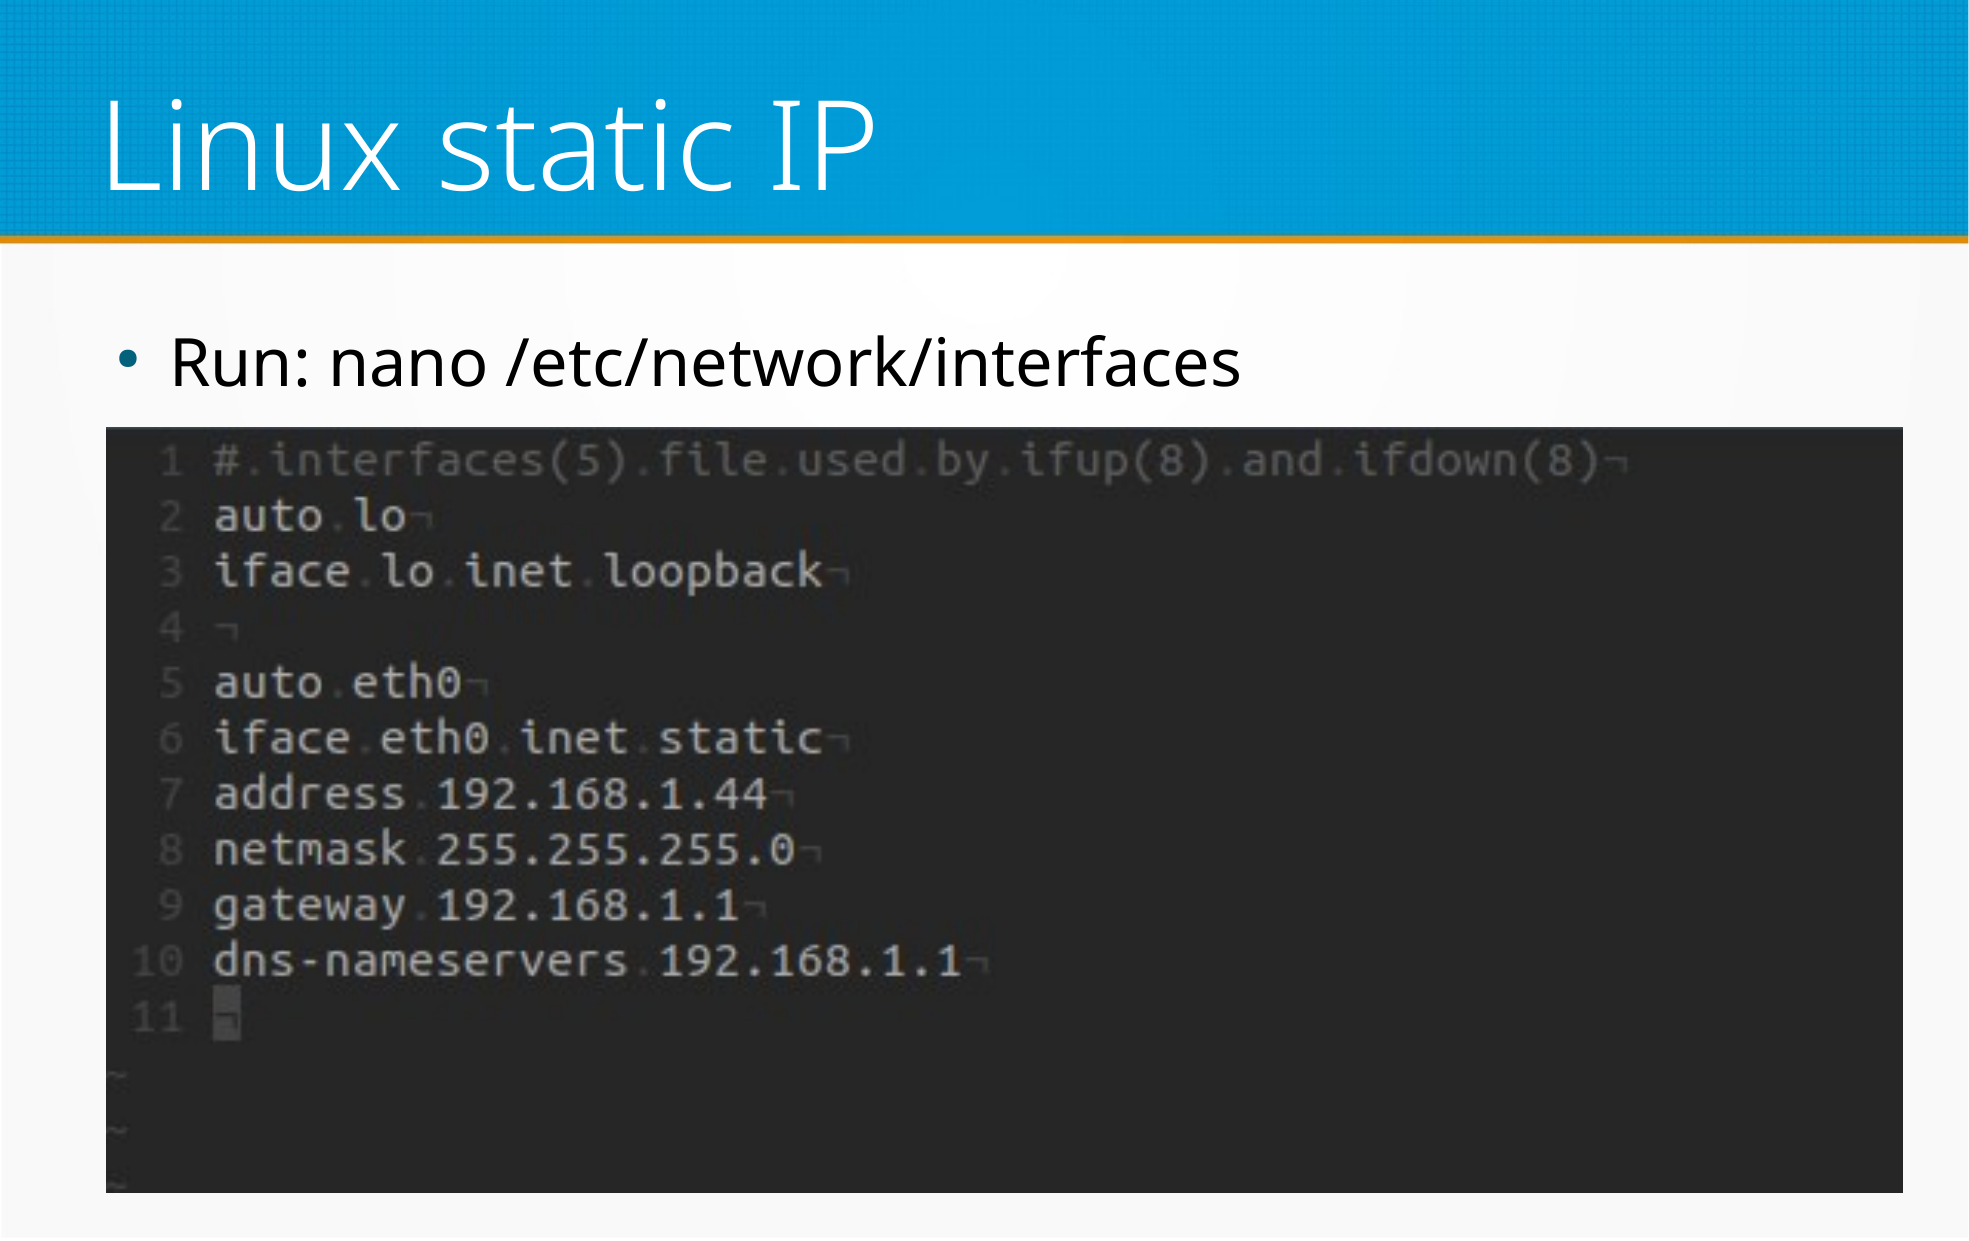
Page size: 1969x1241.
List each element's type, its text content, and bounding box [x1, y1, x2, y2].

list Run: nano /etc/network/interfaces [98, 315, 1861, 1081]
title Linux static IP [98, 19, 1870, 227]
picture [0, 233, 1969, 1241]
